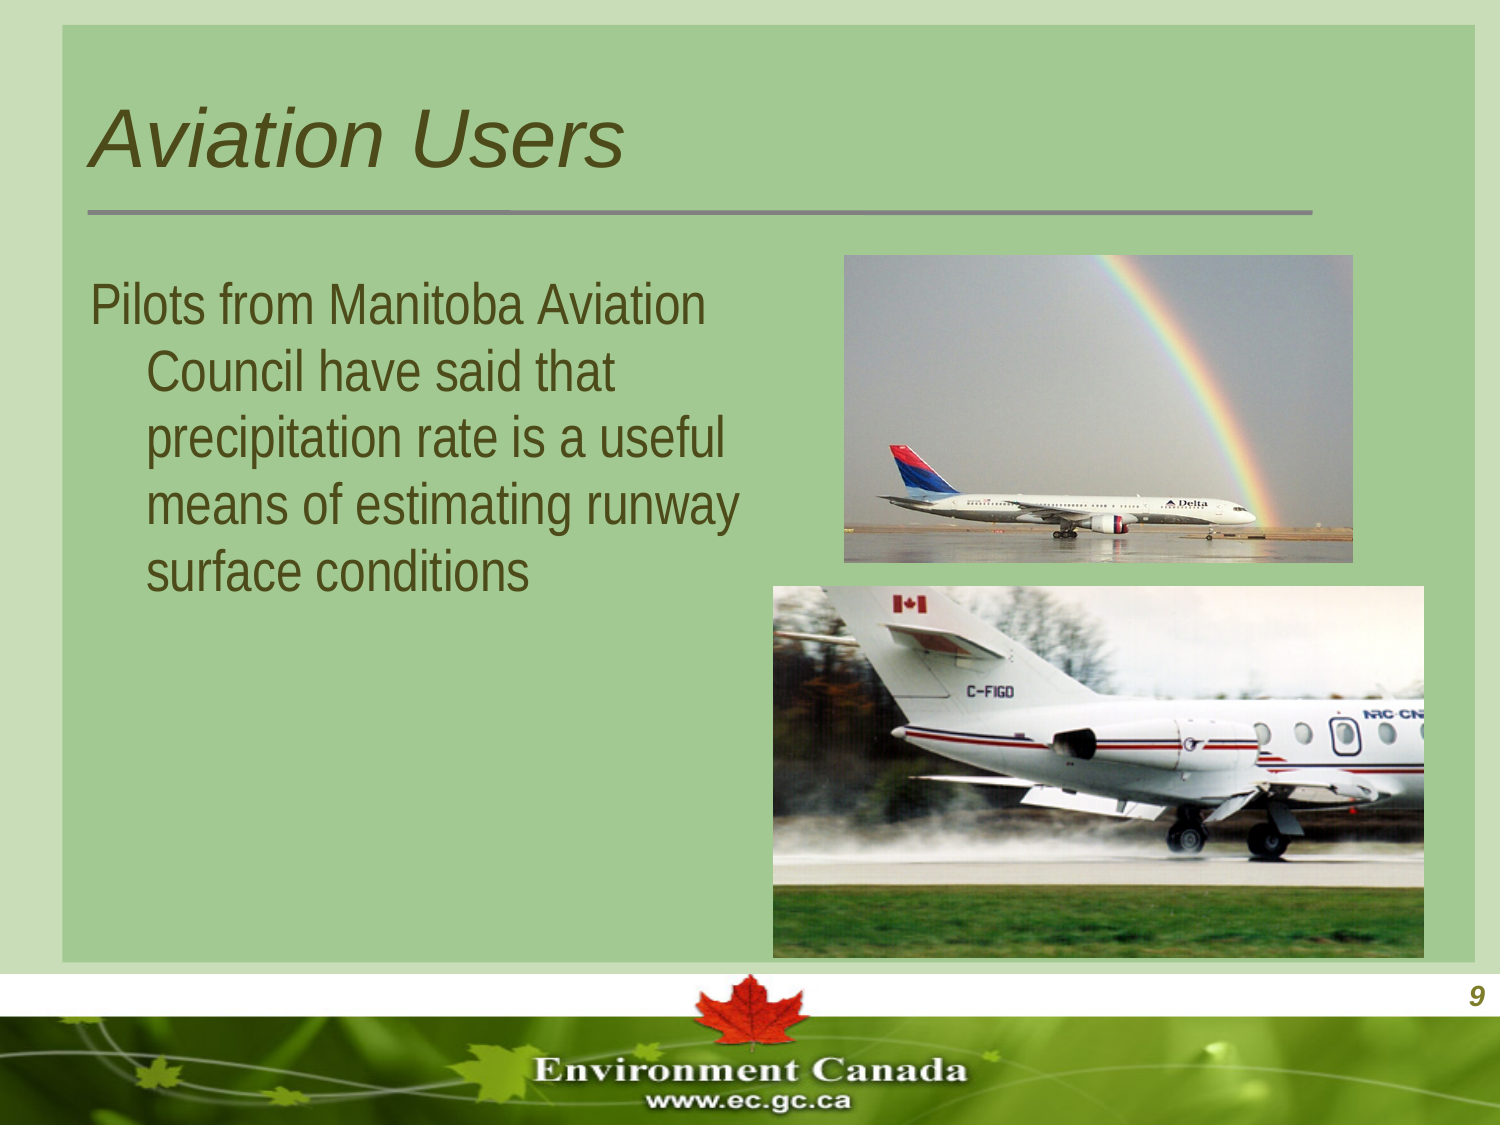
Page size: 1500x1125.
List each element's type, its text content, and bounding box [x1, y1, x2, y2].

text_box Aviation Users [75, 45, 1471, 233]
text_box <number> [1149, 971, 1500, 1051]
picture [773, 586, 1424, 959]
picture [844, 255, 1353, 563]
text_box Pilots from Manitoba Aviation Council have said that precipitation rate is a useful means of estimating runway surface conditions [75, 262, 761, 1005]
picture [0, 974, 1500, 1125]
